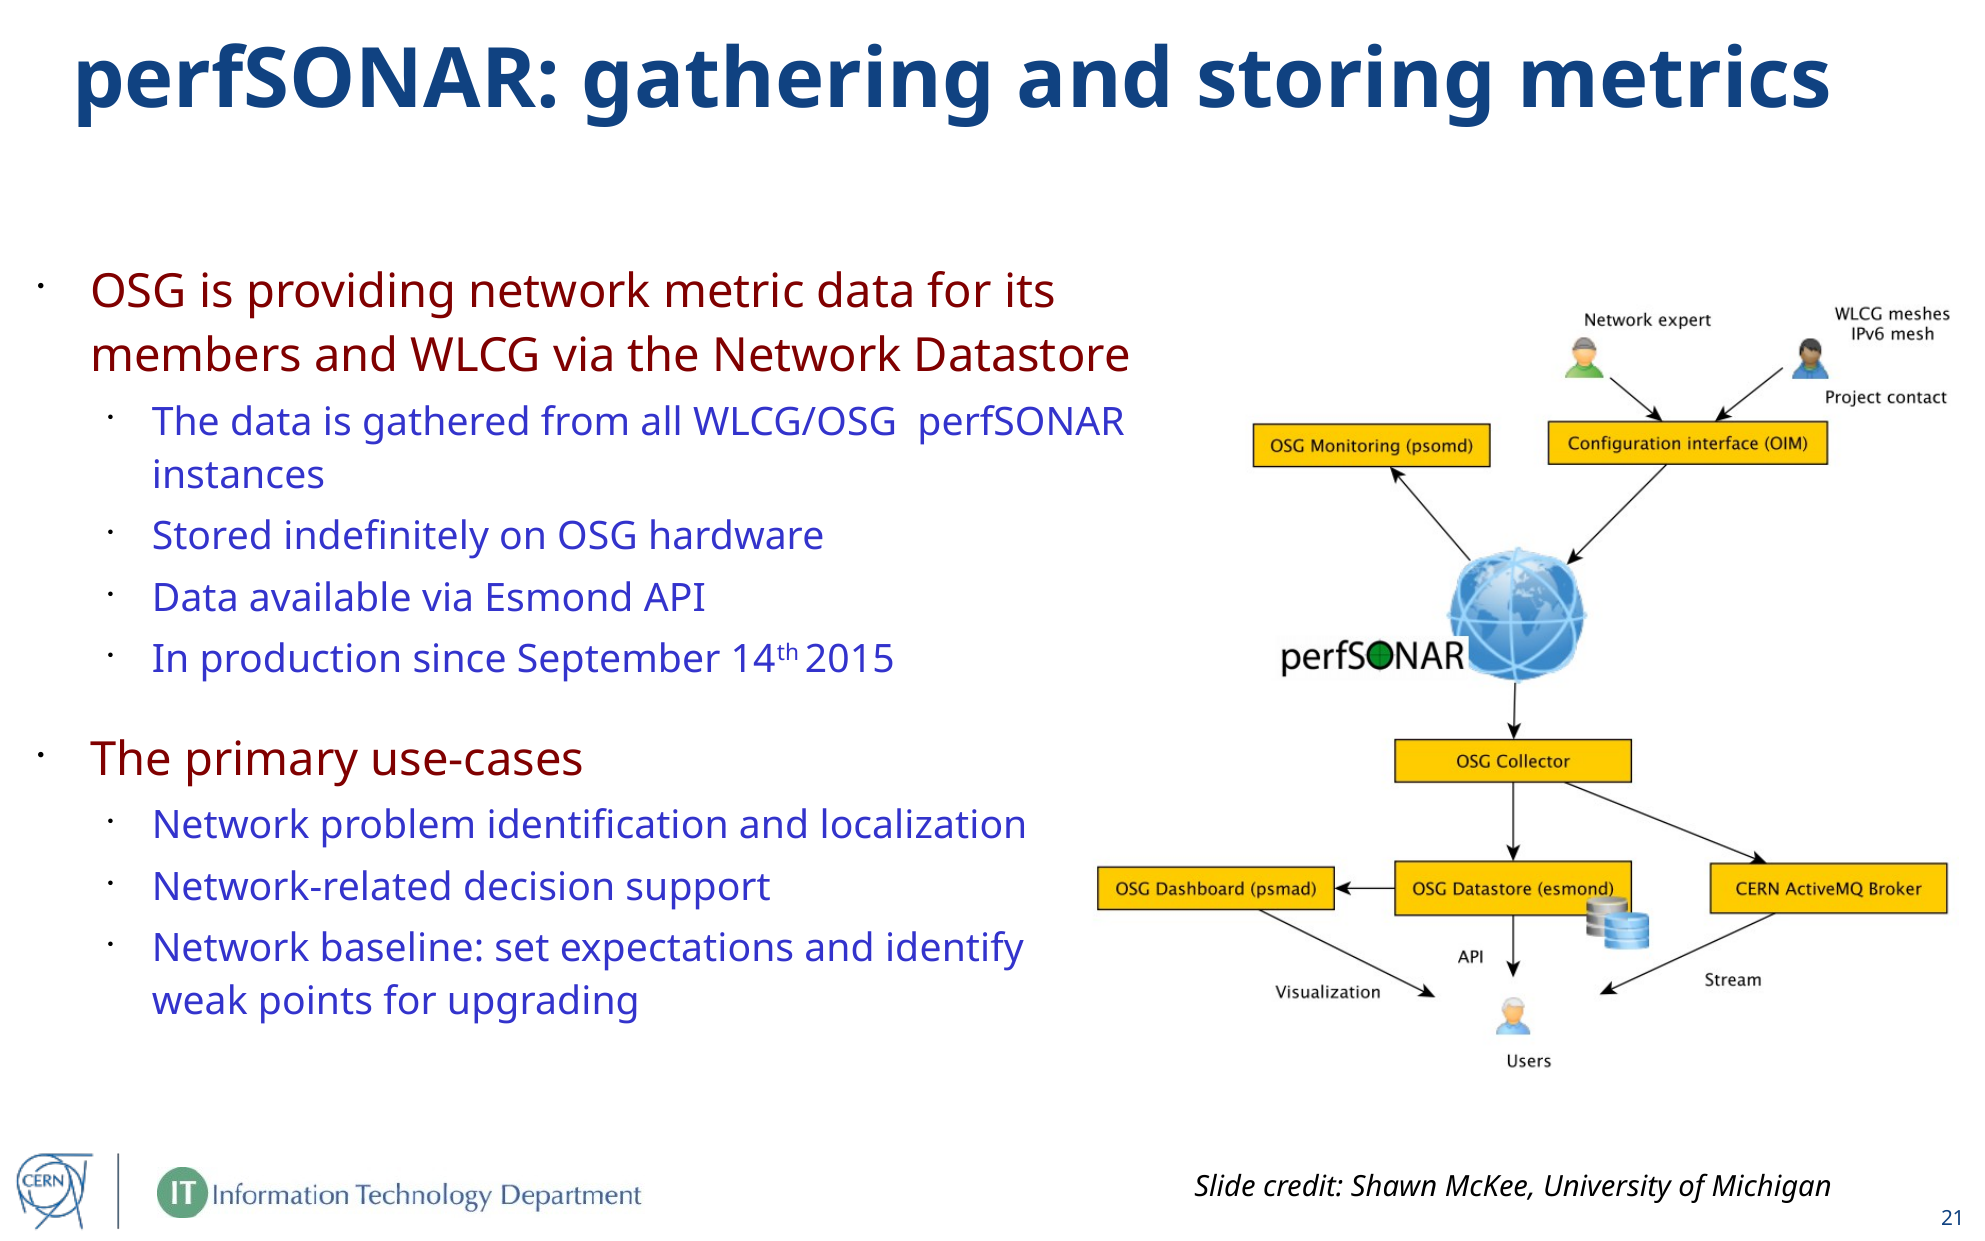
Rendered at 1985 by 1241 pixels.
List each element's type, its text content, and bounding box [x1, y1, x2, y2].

text_box Slide credit: Shawn McKee, University of Michigan [1179, 1157, 1855, 1241]
picture [16, 1188, 64, 1236]
title perfSONAR: gathering and storing metrics [72, 0, 1941, 176]
picture [157, 1167, 948, 1218]
picture [19, 1188, 64, 1207]
picture [51, 1200, 64, 1215]
text_box OSG is providing network metric data for its members and WLCG via the Network Datastore The data is gathered from all WLCG/OSG perfSONAR instances Stored indefinitely on OSG hardware Data available via Esmond API In production since September 14th 2015 The primary use-cases Network problem identification and localization Network-related decision support Network baseline: set expectations and identify weak points for upgrading [22, 249, 1281, 1038]
picture [1076, 279, 1959, 1076]
picture [38, 1207, 55, 1215]
